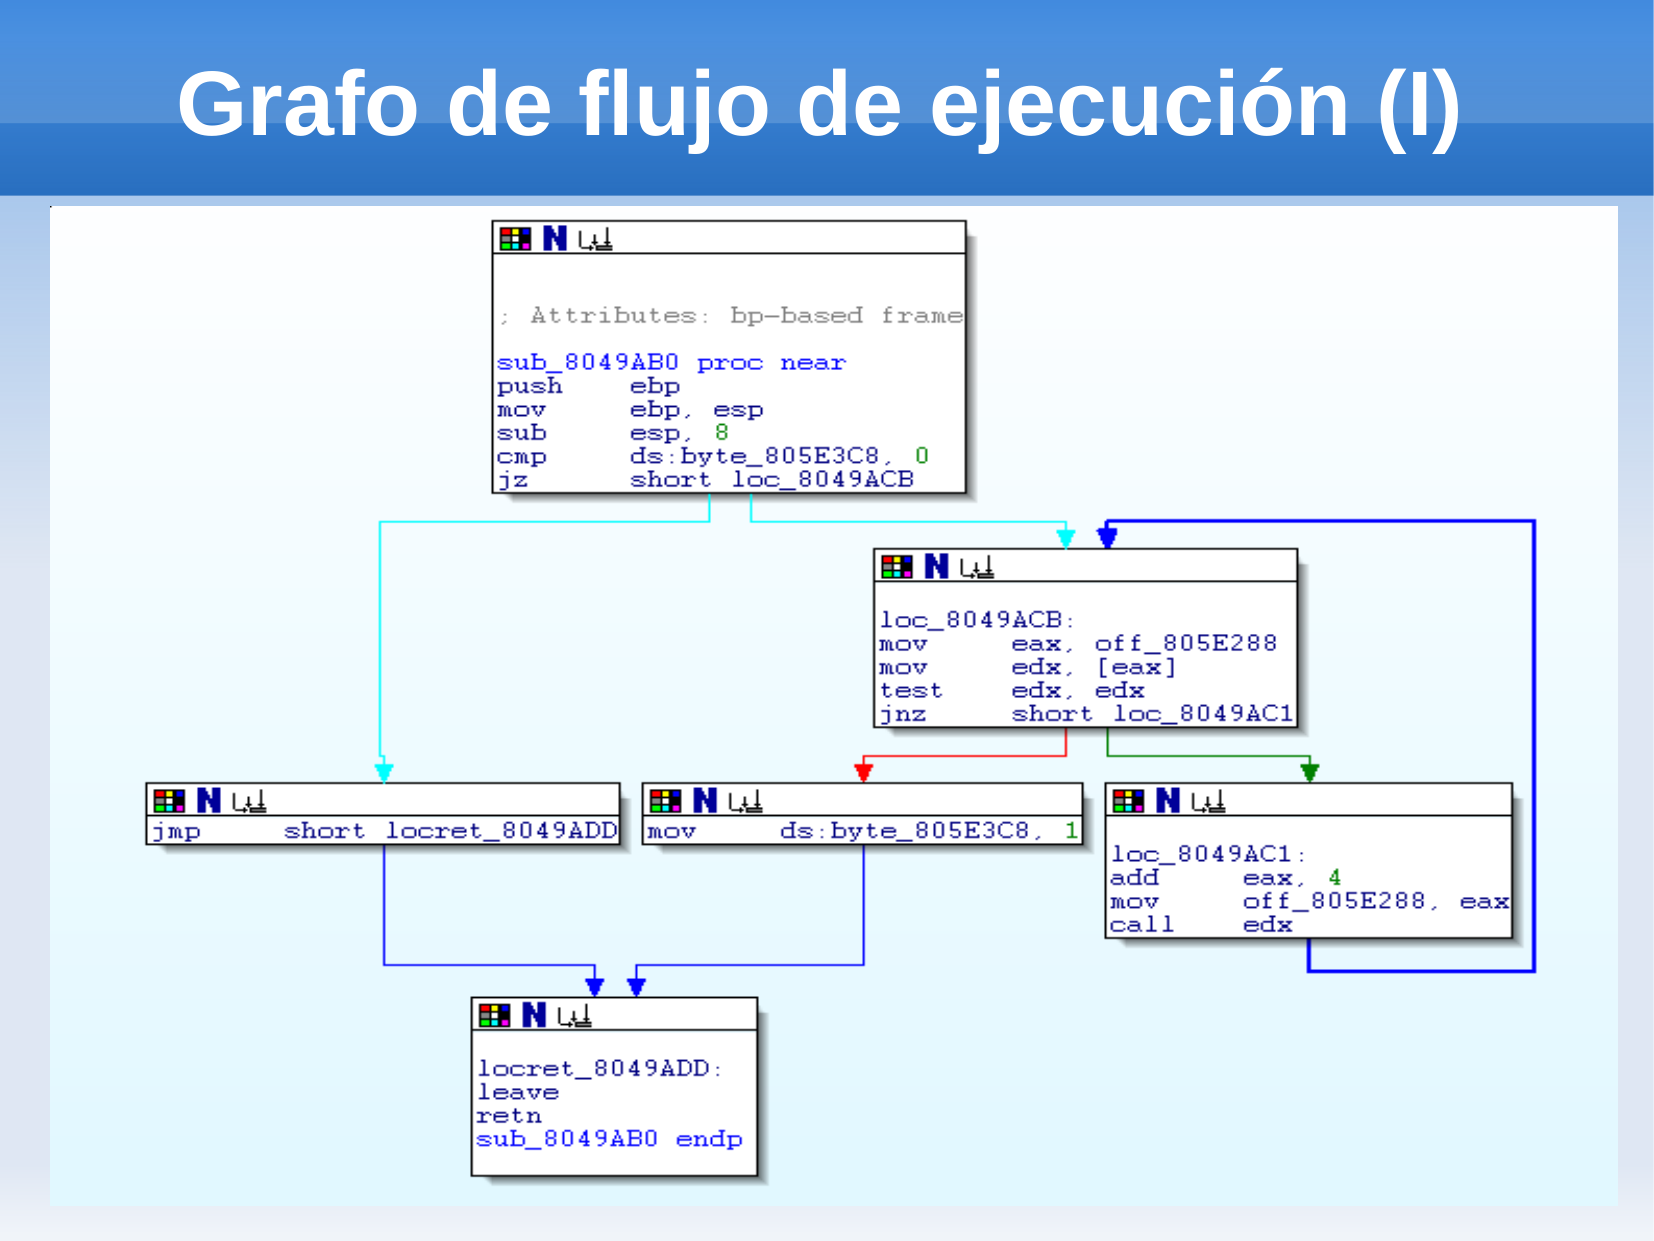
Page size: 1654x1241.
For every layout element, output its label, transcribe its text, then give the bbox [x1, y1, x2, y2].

picture [0, 0, 1654, 1241]
title Grafo de flujo de ejecución (I) [76, 7, 1565, 200]
